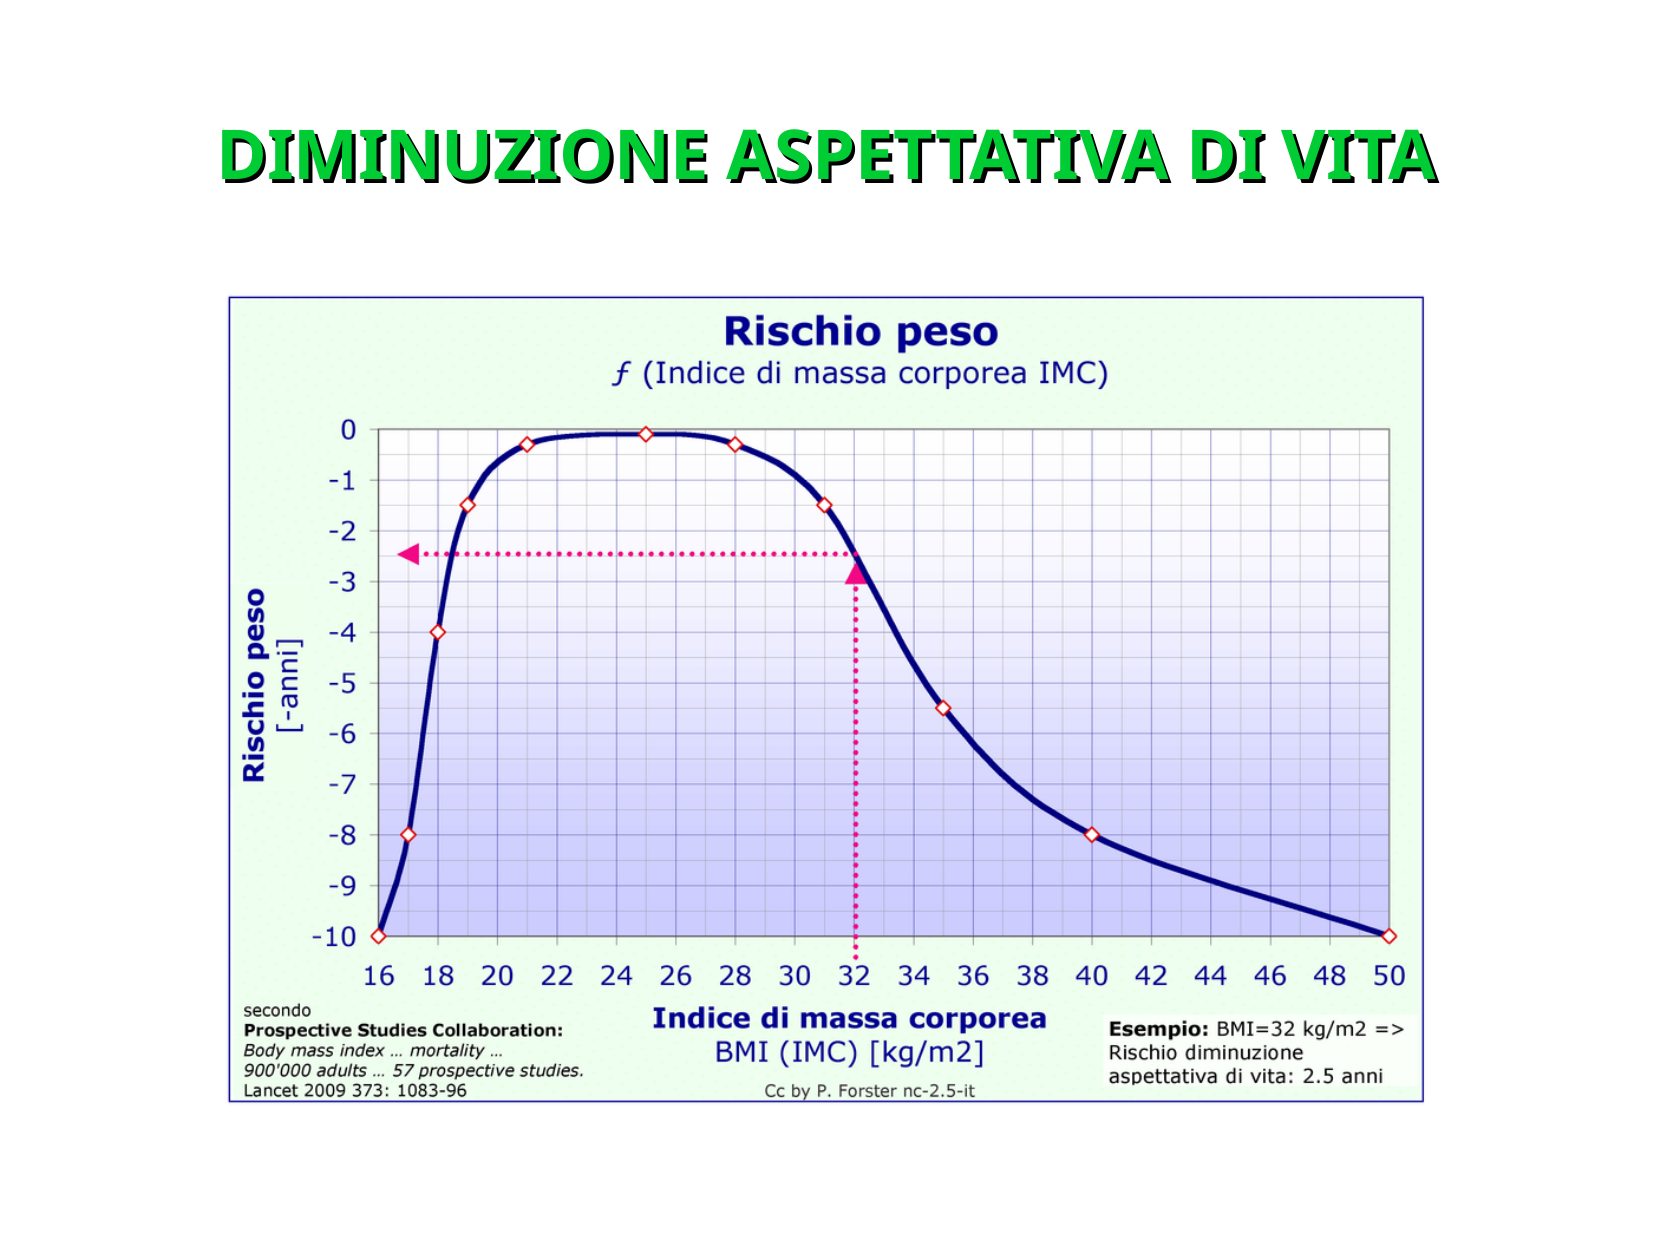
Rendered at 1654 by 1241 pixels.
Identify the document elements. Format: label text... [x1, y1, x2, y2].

title DIMINUZIONE ASPETTATIVA DI VITA [82, 49, 1571, 257]
picture [222, 290, 1431, 1109]
